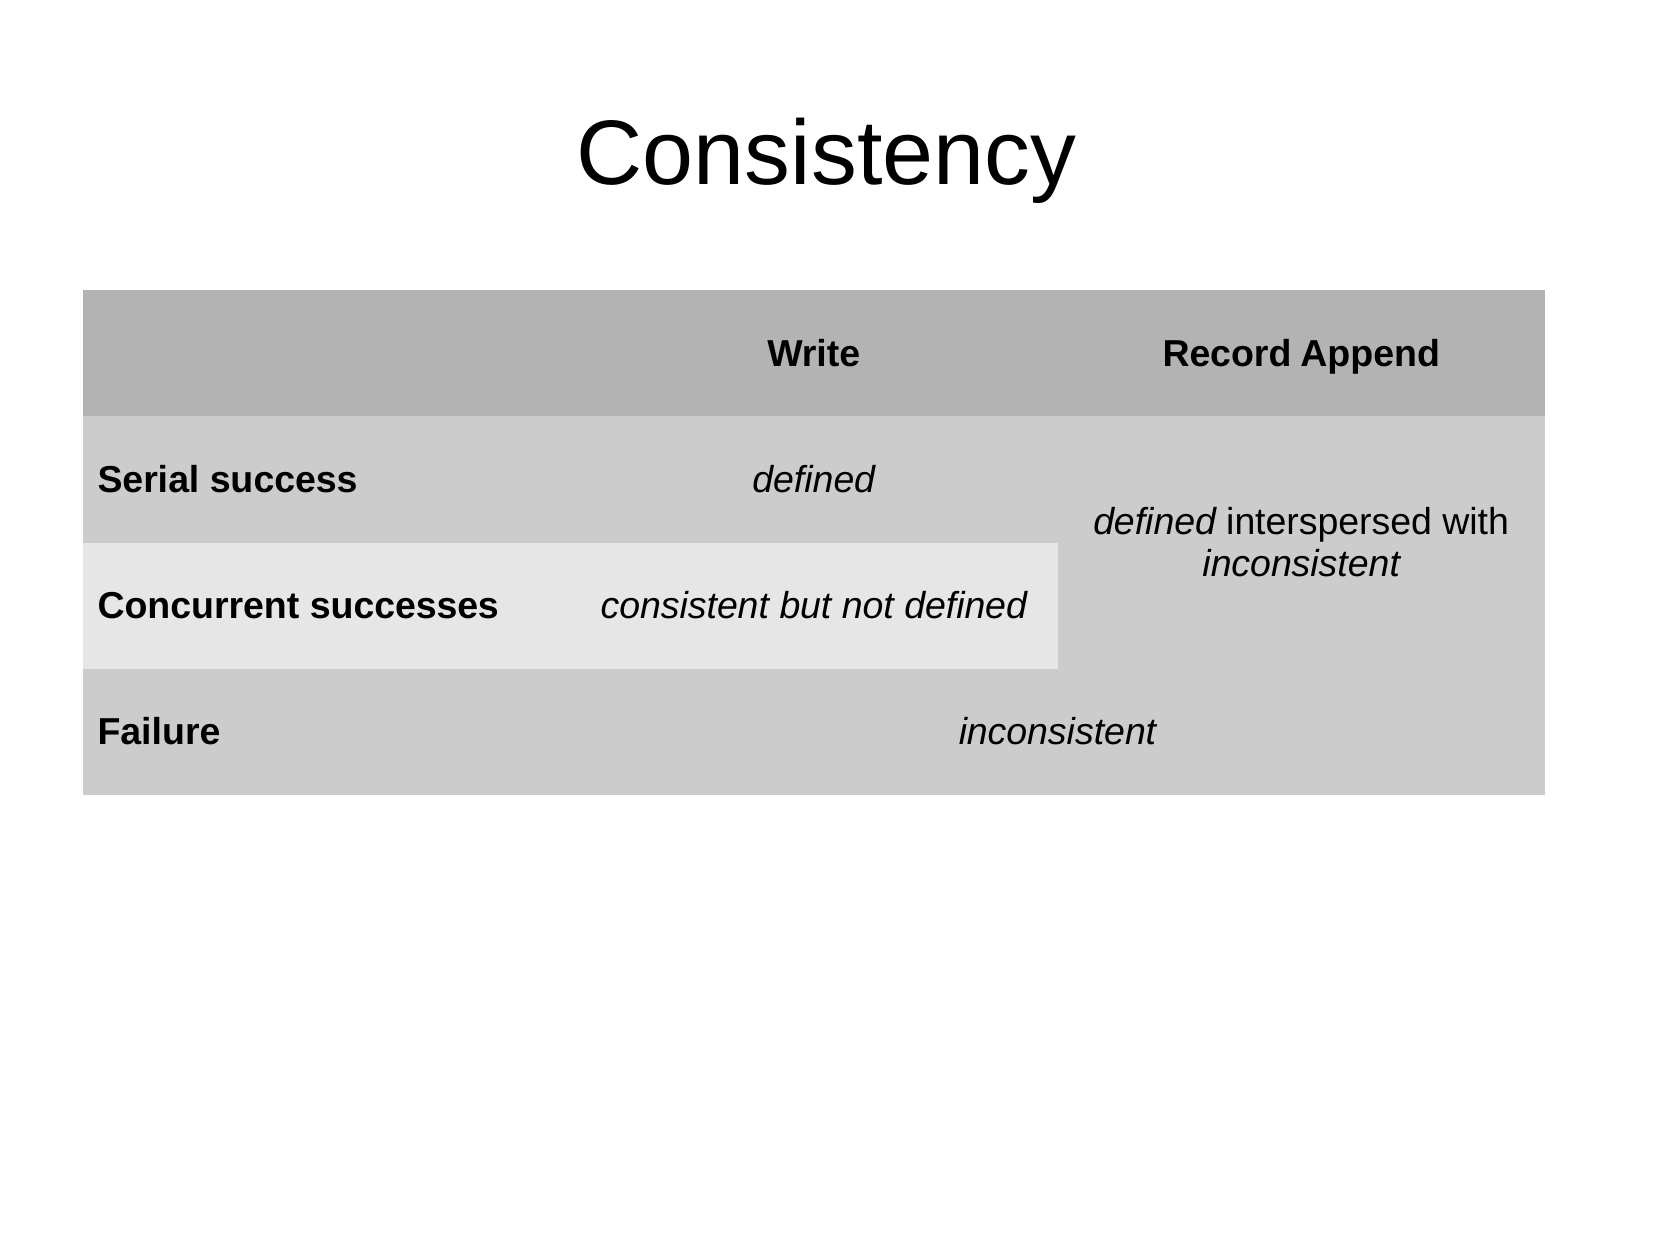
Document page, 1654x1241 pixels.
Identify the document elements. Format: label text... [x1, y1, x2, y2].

table_header Record Append [1058, 290, 1545, 416]
table_cell Failure [83, 669, 570, 795]
table_cell consistent but not defined [570, 543, 1058, 669]
table_cell defined interspersed with inconsistent [1058, 416, 1545, 669]
table_cell Serial success [83, 416, 570, 543]
table_cell inconsistent [570, 669, 1545, 795]
table_cell defined [570, 416, 1058, 543]
table_cell Concurrent successes [83, 543, 570, 669]
table_header [83, 290, 570, 416]
title Consistency [82, 49, 1571, 257]
table_header Write [570, 290, 1058, 416]
